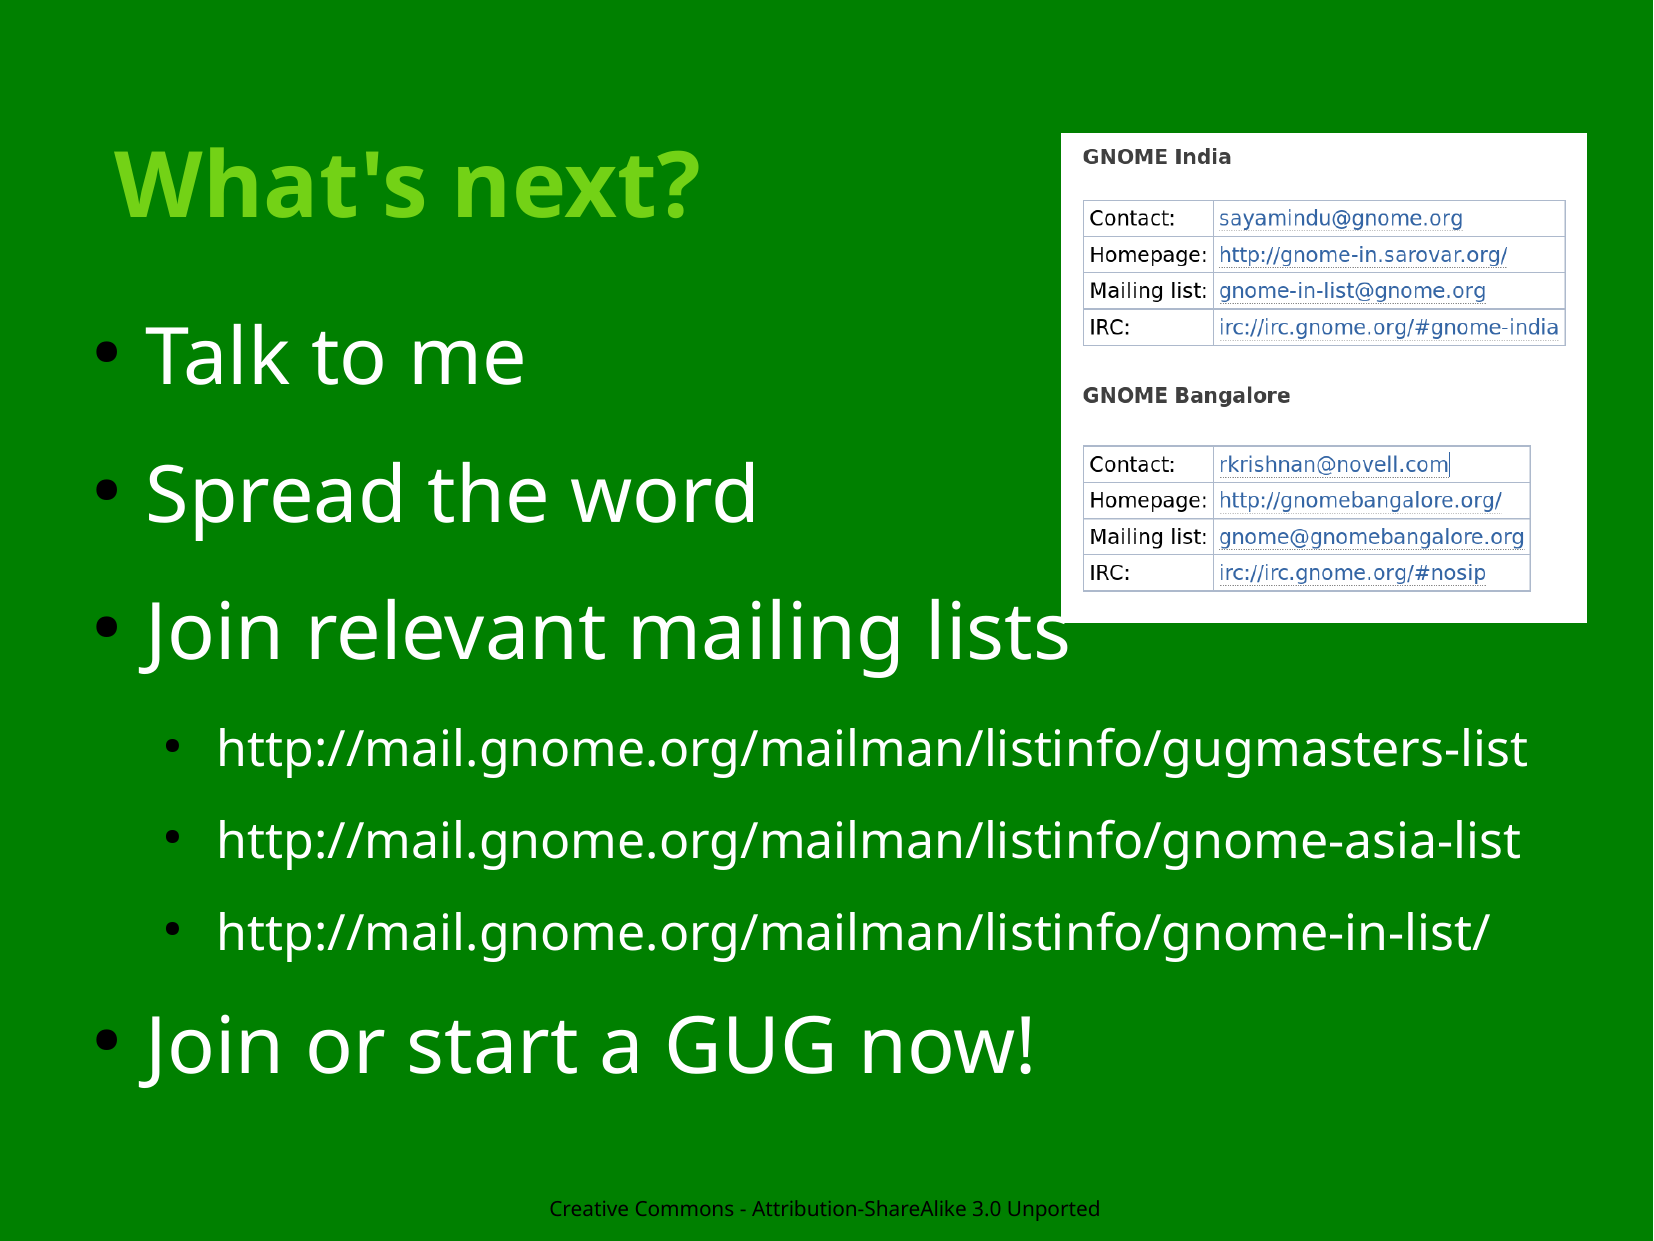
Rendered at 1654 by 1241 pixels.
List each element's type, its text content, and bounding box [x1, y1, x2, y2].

list Talk to me Spread the word Join relevant mailing lists http://mail.gnome.org/mailman/listinfo/gugmasters-list http://mail.gnome.org/mailman/listinfo/gnome-asia-list http://mail.gnome.org/mailman/listinfo/gnome-in-list/ Join or start a GUG now! [74, 300, 1567, 1119]
title What's next? [115, 78, 1538, 287]
picture [1061, 133, 1587, 624]
